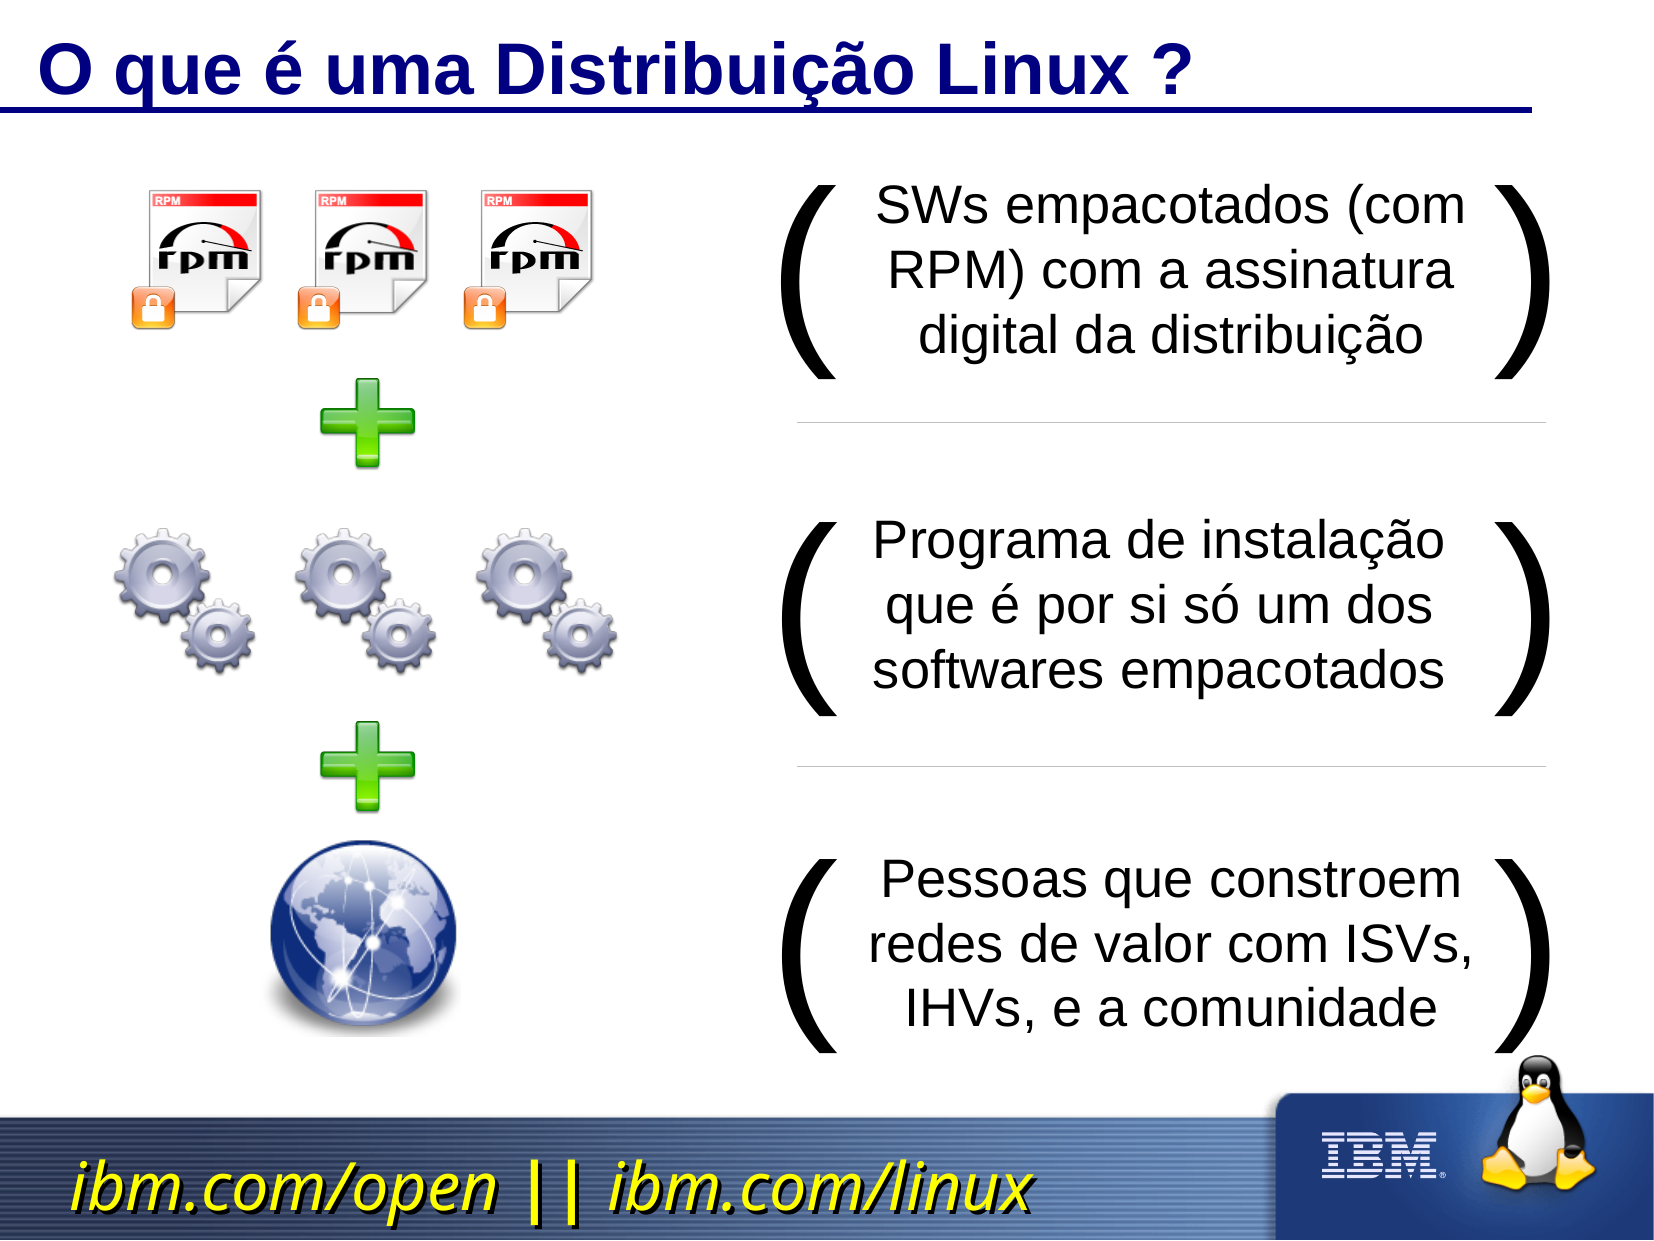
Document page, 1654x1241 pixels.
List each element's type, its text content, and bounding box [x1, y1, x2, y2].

picture [0, 1054, 1654, 1240]
picture [260, 836, 461, 1037]
picture [110, 526, 263, 679]
picture [291, 526, 444, 679]
text_box ) [1493, 468, 1571, 775]
picture [315, 370, 420, 475]
text_box ) [1493, 805, 1571, 1112]
text_box ( [769, 132, 847, 438]
text_box O que é uma Distribuição Linux ? [22, 15, 1433, 143]
text_box ( [769, 468, 847, 775]
picture [472, 526, 625, 679]
text_box SWs empacotados (com RPM) com a assinatura digital da distribuição [847, 166, 1493, 369]
text_box Pessoas que constroem redes de valor com ISVs, IHVs, e a comunidade [847, 835, 1493, 1048]
text_box ( [769, 805, 847, 1112]
text_box ) [1493, 132, 1571, 438]
text_box Programa de instalação que é por si só um dos softwares empacotados [847, 477, 1493, 728]
picture [296, 189, 439, 331]
picture [130, 189, 273, 331]
picture [315, 713, 420, 819]
picture [462, 189, 604, 331]
